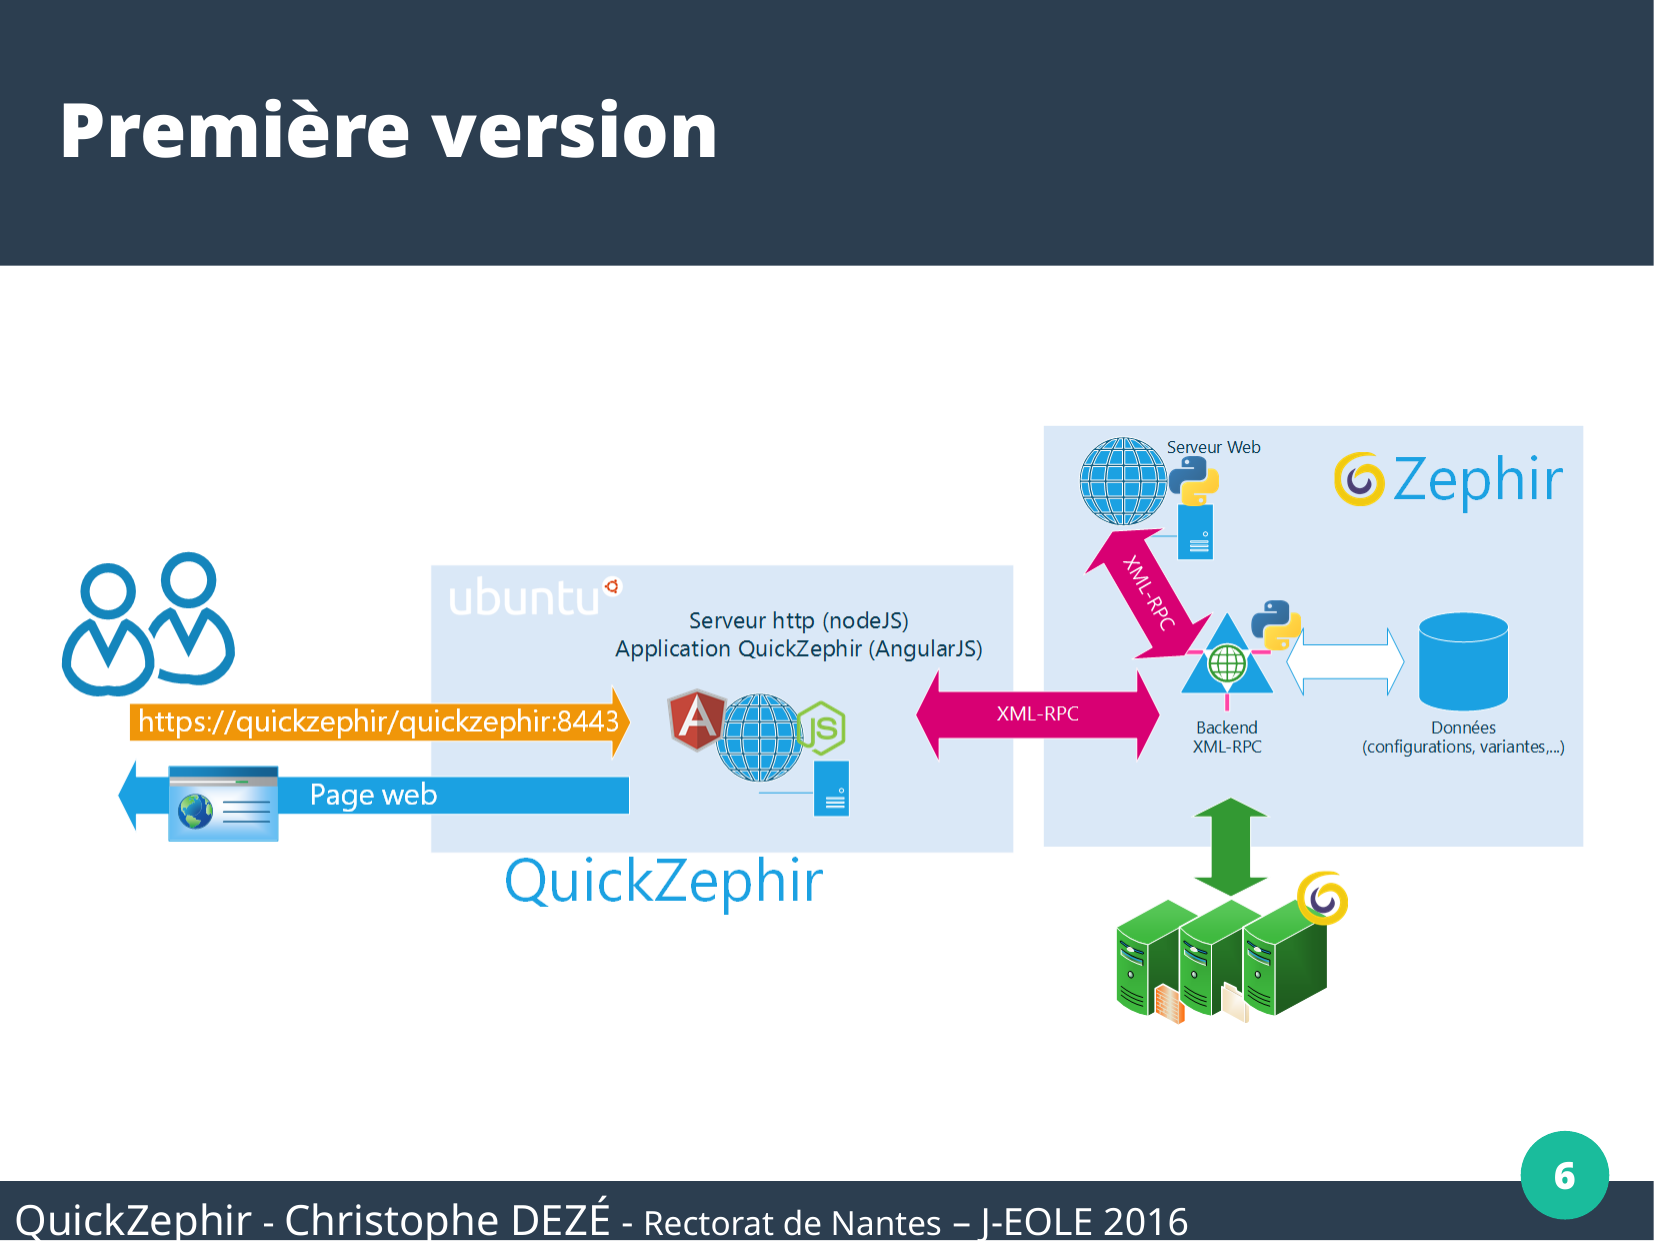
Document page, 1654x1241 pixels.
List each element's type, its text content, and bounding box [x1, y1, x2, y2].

title Première version [59, 49, 1595, 207]
picture [59, 419, 1595, 1057]
